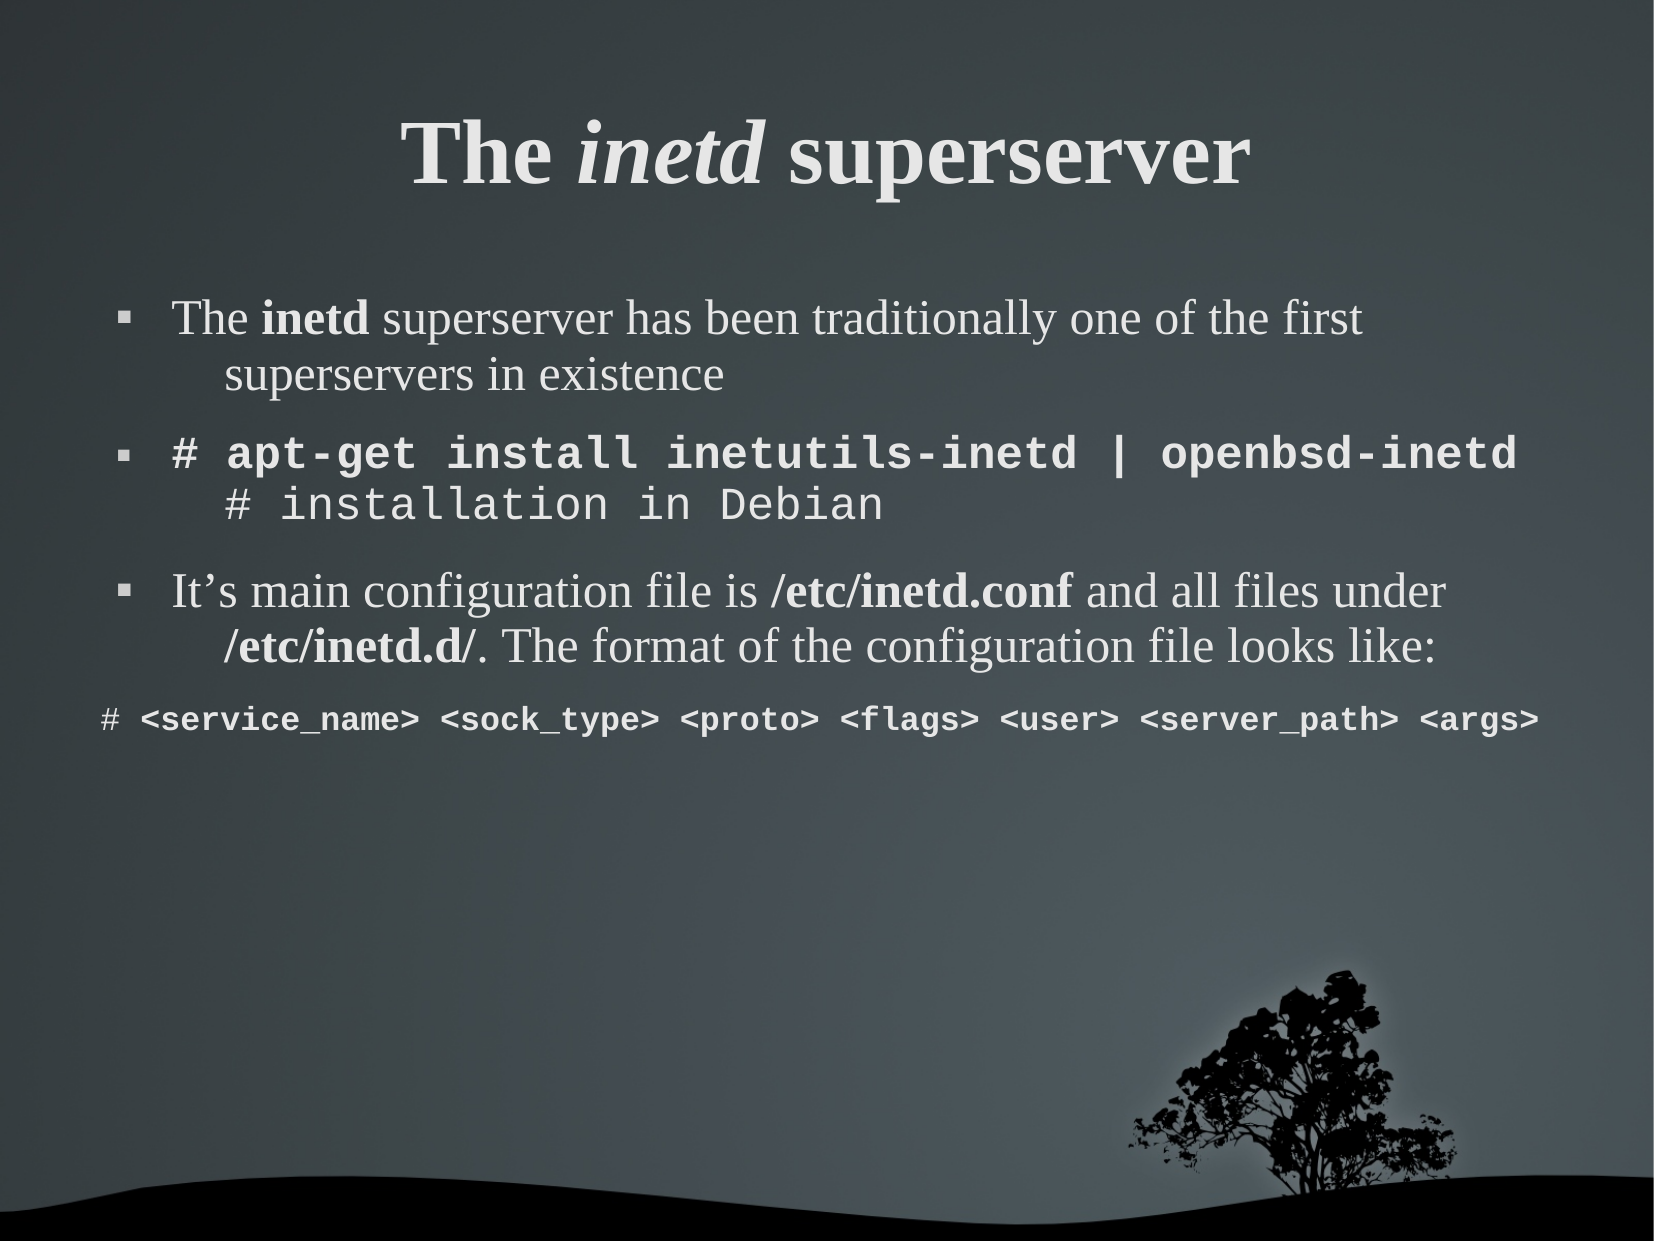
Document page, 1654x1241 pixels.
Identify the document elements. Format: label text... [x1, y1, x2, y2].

picture [0, 0, 1654, 1241]
list The inetd superserver has been traditionally one of the first superservers in existence # apt-get install inetutils-inetd | openbsd-inetd # installation in Debian It’s main configuration file is /etc/inetd.conf and all files under /etc/inetd.d/. The format of the configuration file looks like: # <service_name> <sock_type> <proto> <flags> <user> <server_path> <args> [82, 290, 1571, 1109]
title The inetd superserver [82, 49, 1571, 257]
